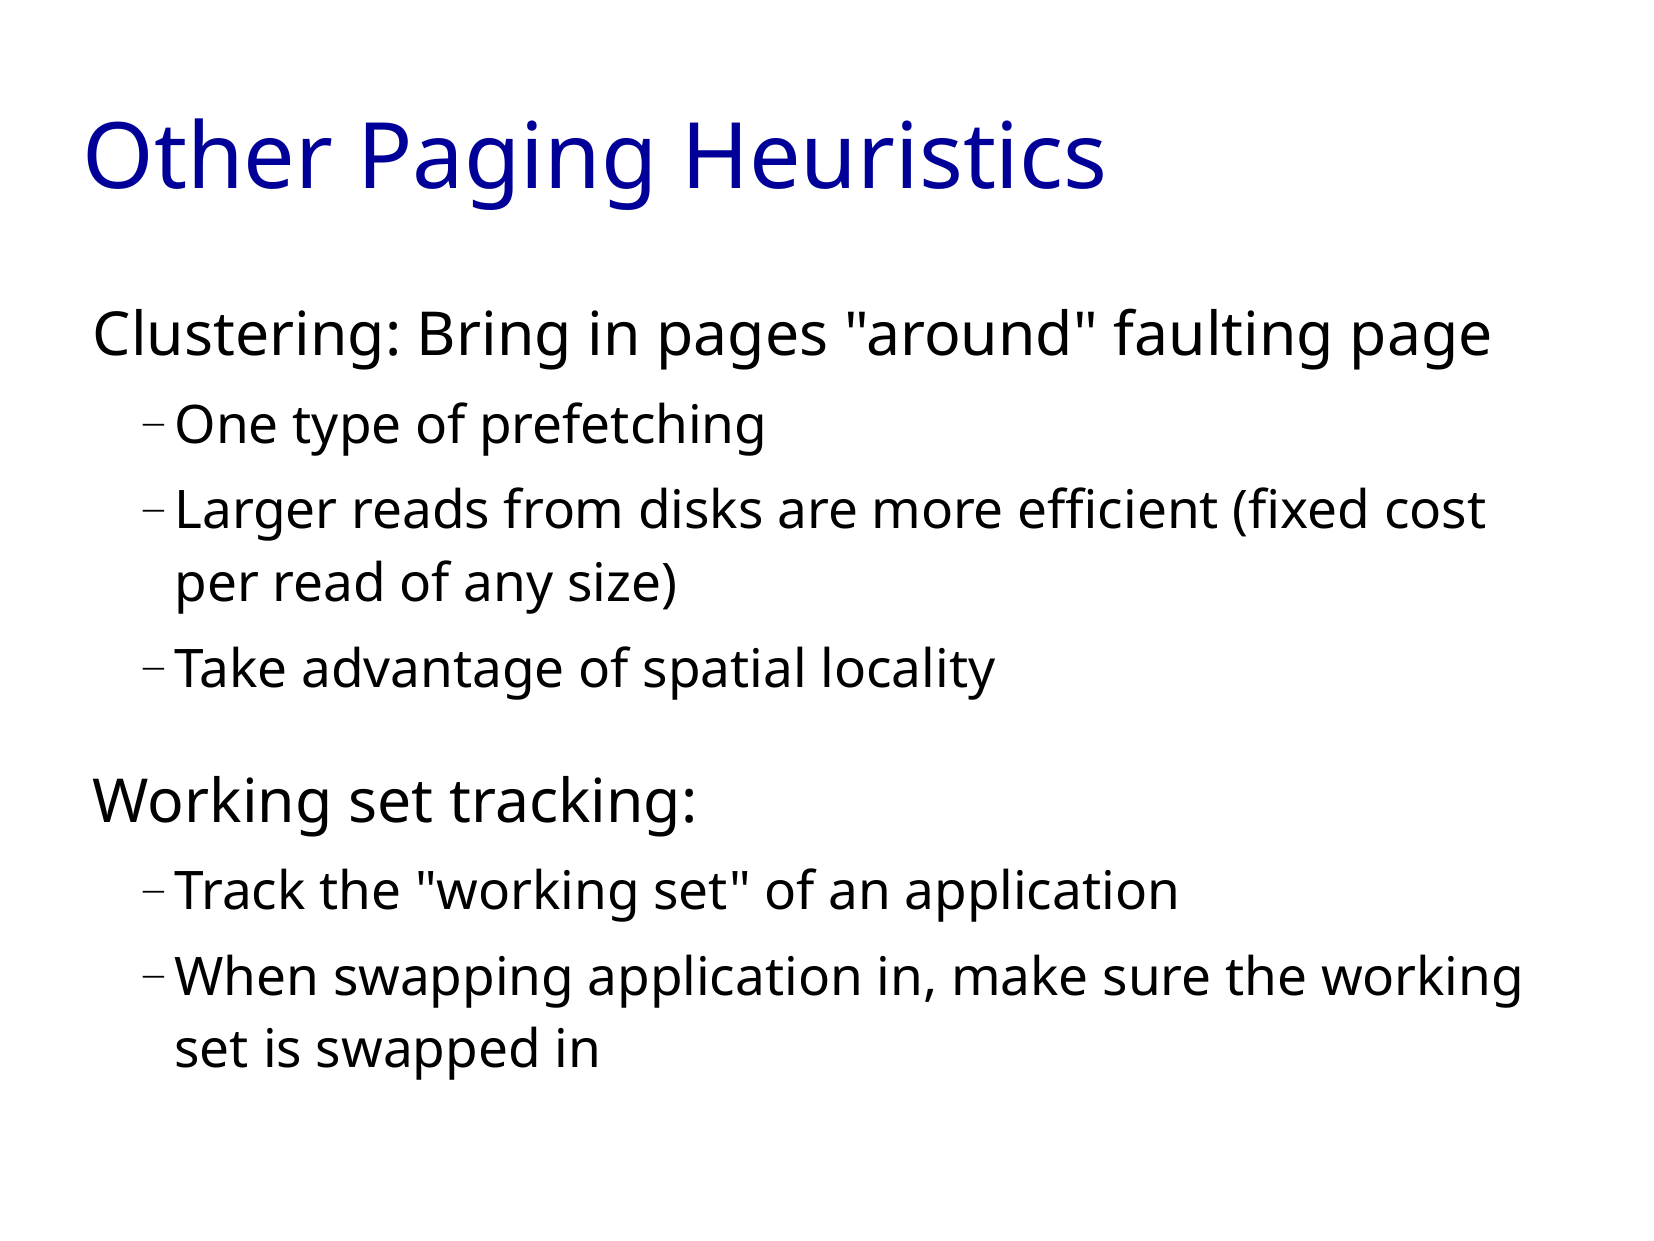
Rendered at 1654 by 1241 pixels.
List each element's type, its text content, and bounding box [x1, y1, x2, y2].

title Other Paging Heuristics [82, 49, 1571, 257]
list Clustering: Bring in pages "around" faulting page One type of prefetching Larger reads from disks are more efficient (fixed cost per read of any size) Take advantage of spatial locality Working set tracking: Track the "working set" of an application When swapping application in, make sure the working set is swapped in [60, 290, 1571, 1096]
